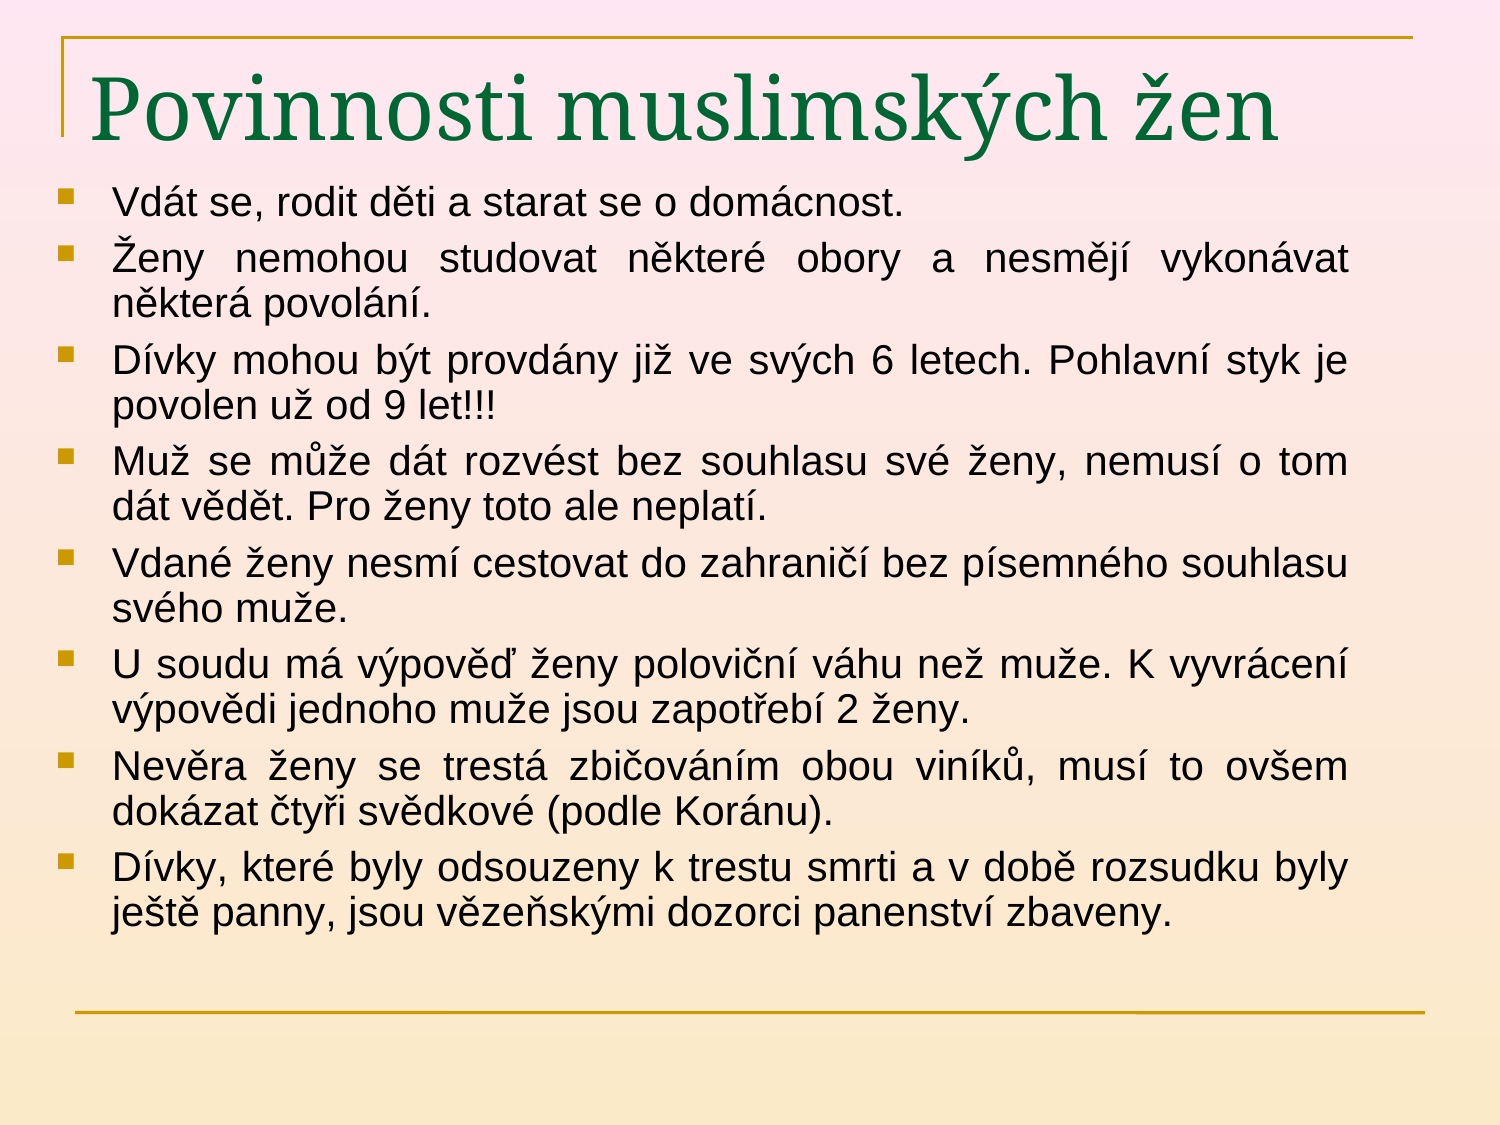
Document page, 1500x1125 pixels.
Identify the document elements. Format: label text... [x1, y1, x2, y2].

list Vdát se, rodit děti a starat se o domácnost. Ženy nemohou studovat některé obory a nesmějí vykonávat některá povolání. Dívky mohou být provdány již ve svých 6 letech. Pohlavní styk je povolen už od 9 let!!! Muž se může dát rozvést bez souhlasu své ženy, nemusí o tom dát vědět. Pro ženy toto ale neplatí. Vdané ženy nesmí cestovat do zahraničí bez písemného souhlasu svého muže. U soudu má výpověď ženy poloviční váhu než muže. K vyvrácení výpovědi jednoho muže jsou zapotřebí 2 ženy. Nevěra ženy se trestá zbičováním obou viníků, musí to ovšem dokázat čtyři svědkové (podle Koránu). Dívky, které byly odsouzeny k trestu smrti a v době rozsudku byly ještě panny, jsou vězeňskými dozorci panenství zbaveny. [41, 172, 1365, 999]
title Povinnosti muslimských žen [75, 45, 1426, 173]
